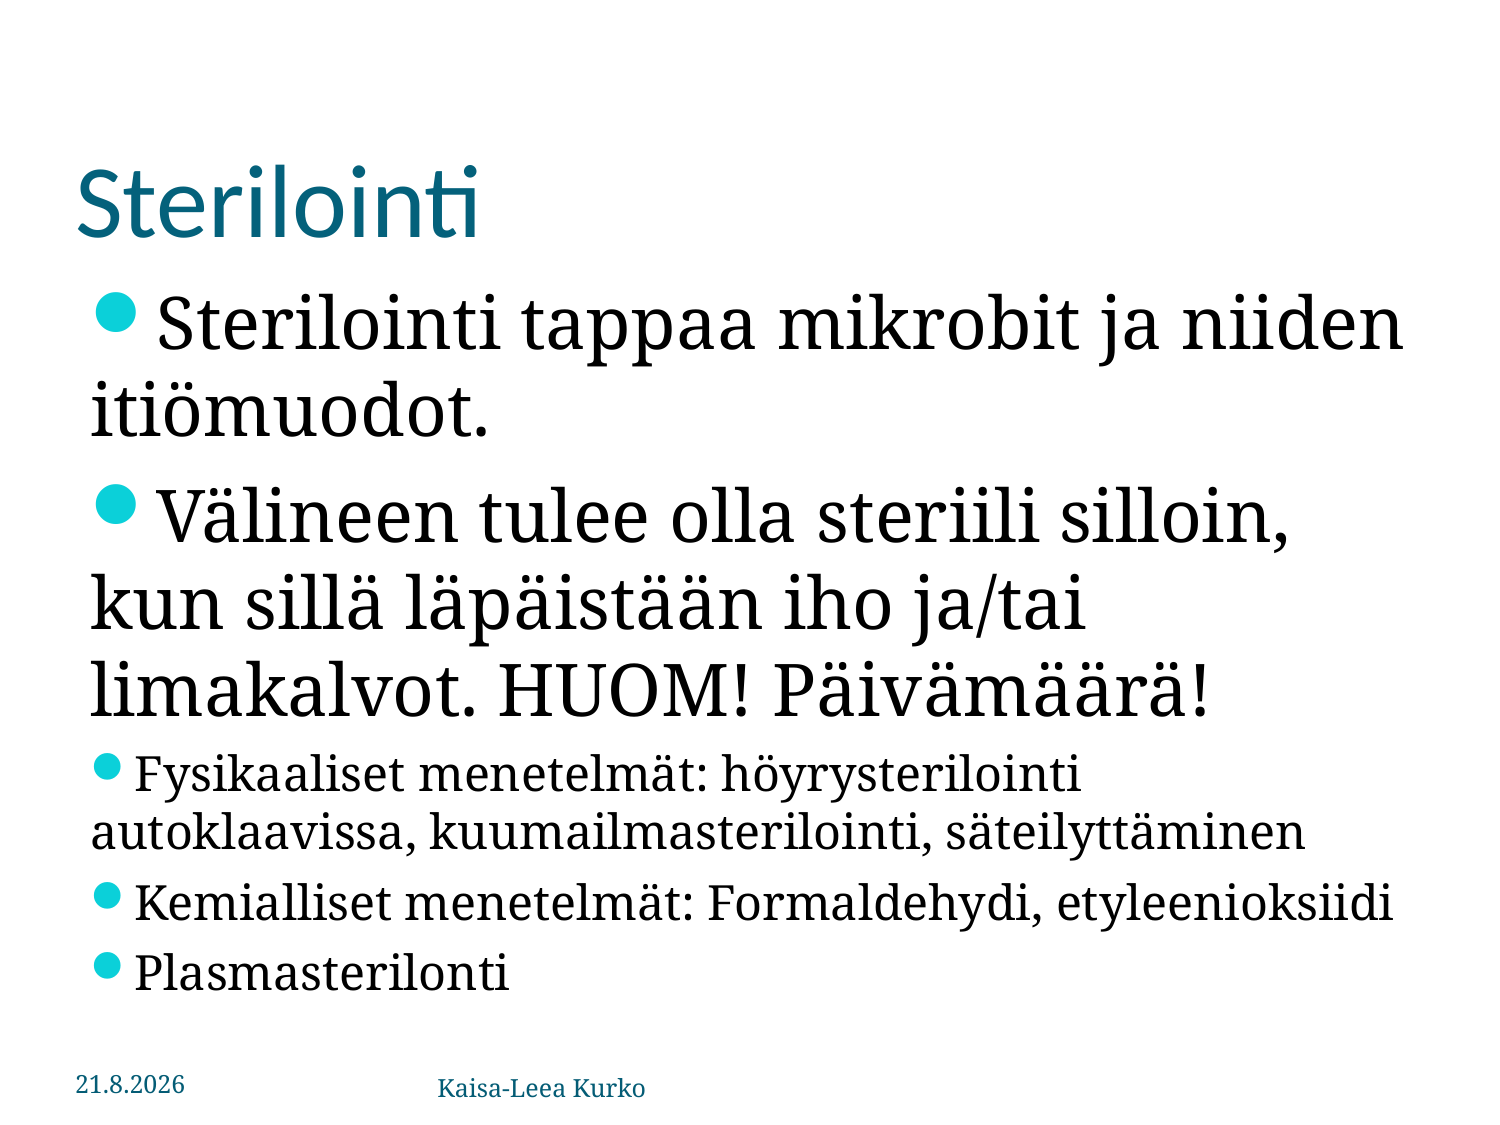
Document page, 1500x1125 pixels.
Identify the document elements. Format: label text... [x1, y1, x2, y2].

list Sterilointi tappaa mikrobit ja niiden itiömuodot. Välineen tulee olla steriili silloin, kun sillä läpäistään iho ja/tai limakalvot. HUOM! Päivämäärä! Fysikaaliset menetelmät: höyrysterilointi autoklaavissa, kuumailmasterilointi, säteilyttäminen Kemialliset menetelmät: Formaldehydi, etyleenioksiidi Plasmasterilonti [75, 269, 1426, 1038]
title Sterilointi [75, 115, 1426, 258]
text_box 9.8.2020 [74, 1042, 426, 1103]
text_box Kaisa-Leea Kurko [437, 1042, 988, 1103]
